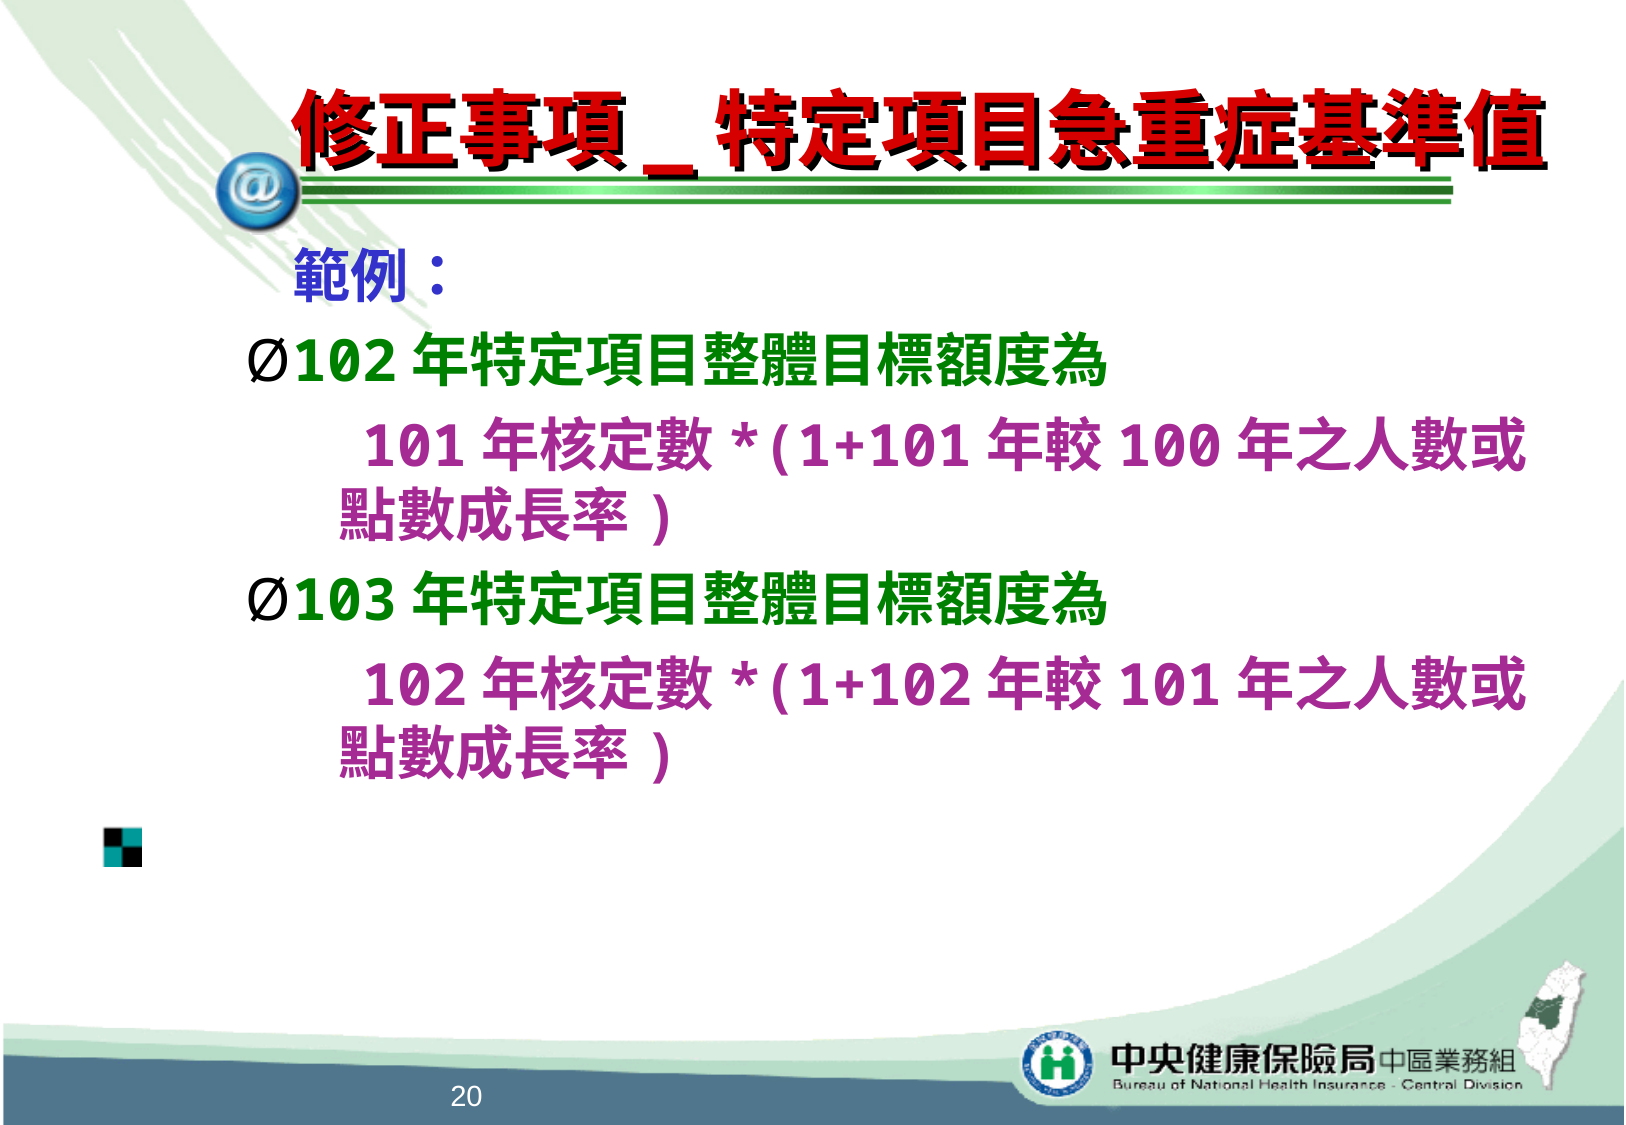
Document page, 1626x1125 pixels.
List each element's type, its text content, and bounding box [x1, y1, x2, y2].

title 修正事項_特定項目急重症基準值 [275, 32, 1625, 221]
text_box [435, 1065, 815, 1125]
list 範例： 102年特定項目整體目標額度為 101年核定數*(1+101年較100年之人數或點數成長率) 103年特定項目整體目標額度為 102年核定數*(1+102年較101年之人數或點數成長率) [80, 231, 1557, 1024]
